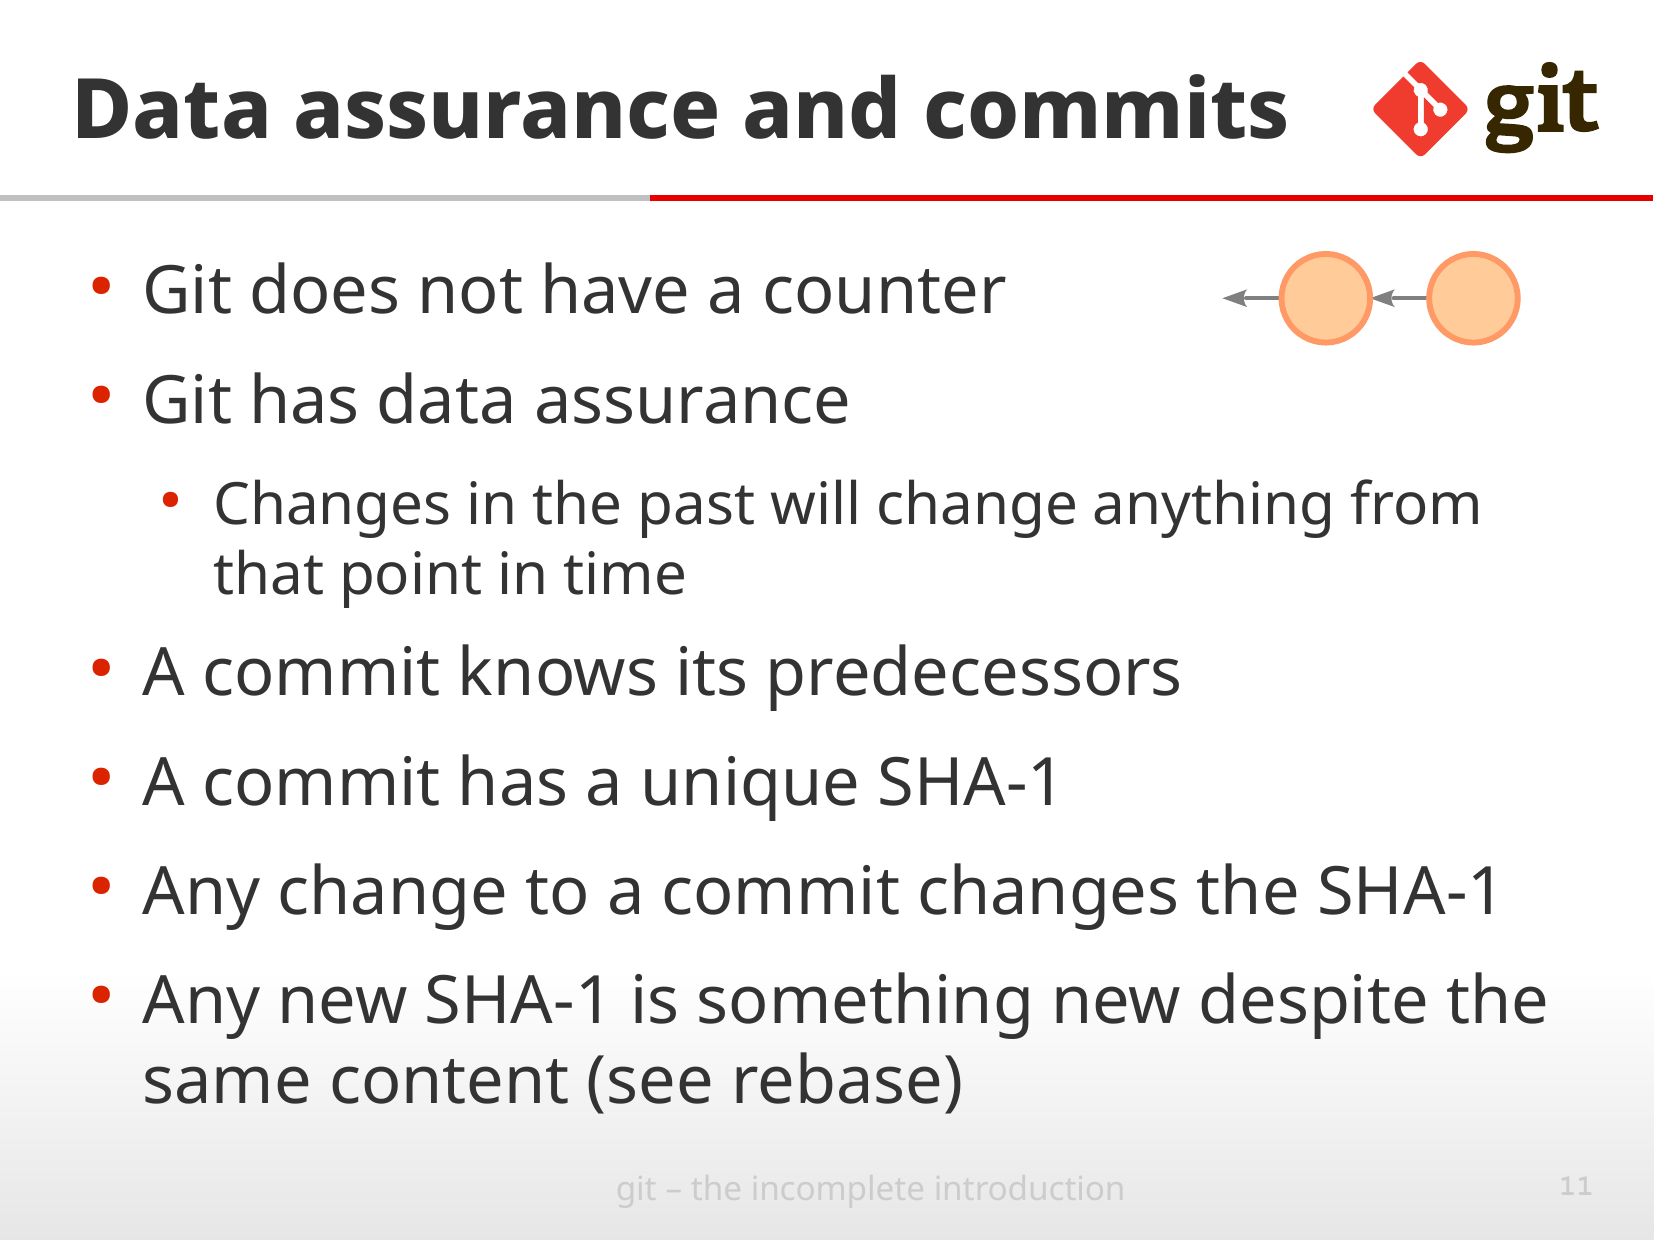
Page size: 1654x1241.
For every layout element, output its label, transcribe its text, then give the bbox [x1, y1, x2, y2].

text_box [1281, 253, 1371, 343]
text_box [579, 676, 1618, 1197]
list Git does not have a counter Git has data assurance Changes in the past will change anything from that point in time A commit knows its predecessors A commit has a unique SHA-1 Any change to a commit changes the SHA-1 Any new SHA-1 is something new despite the same content (see rebase) [56, 239, 1595, 1125]
title Data assurance and commits [56, 36, 1546, 175]
text_box [1429, 253, 1518, 343]
